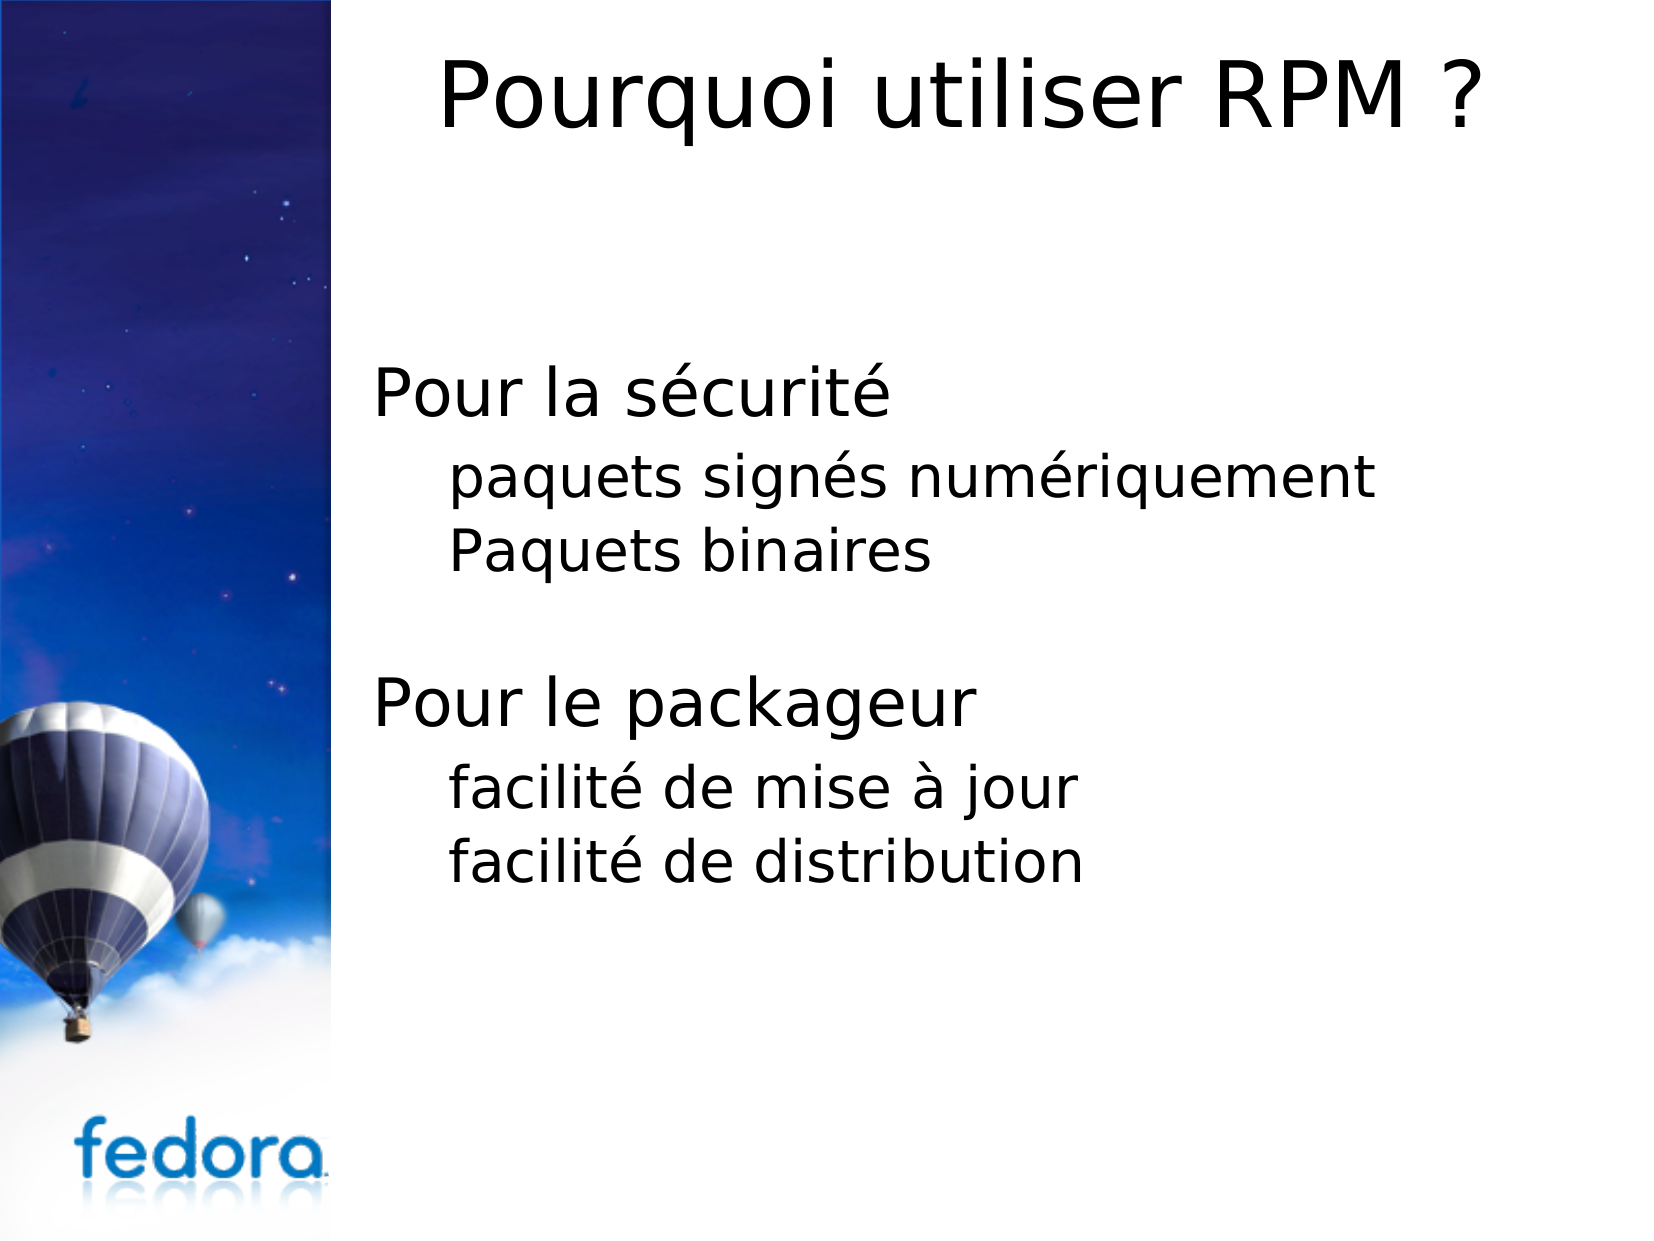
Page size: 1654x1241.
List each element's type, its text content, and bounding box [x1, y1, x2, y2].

picture [0, 0, 331, 1241]
title Pourquoi utiliser RPM ? [354, 0, 1571, 193]
list Pour la sécurité paquets signés numériquement Paquets binaires Pour le packageur facilité de mise à jour facilité de distribution [354, 354, 1595, 916]
